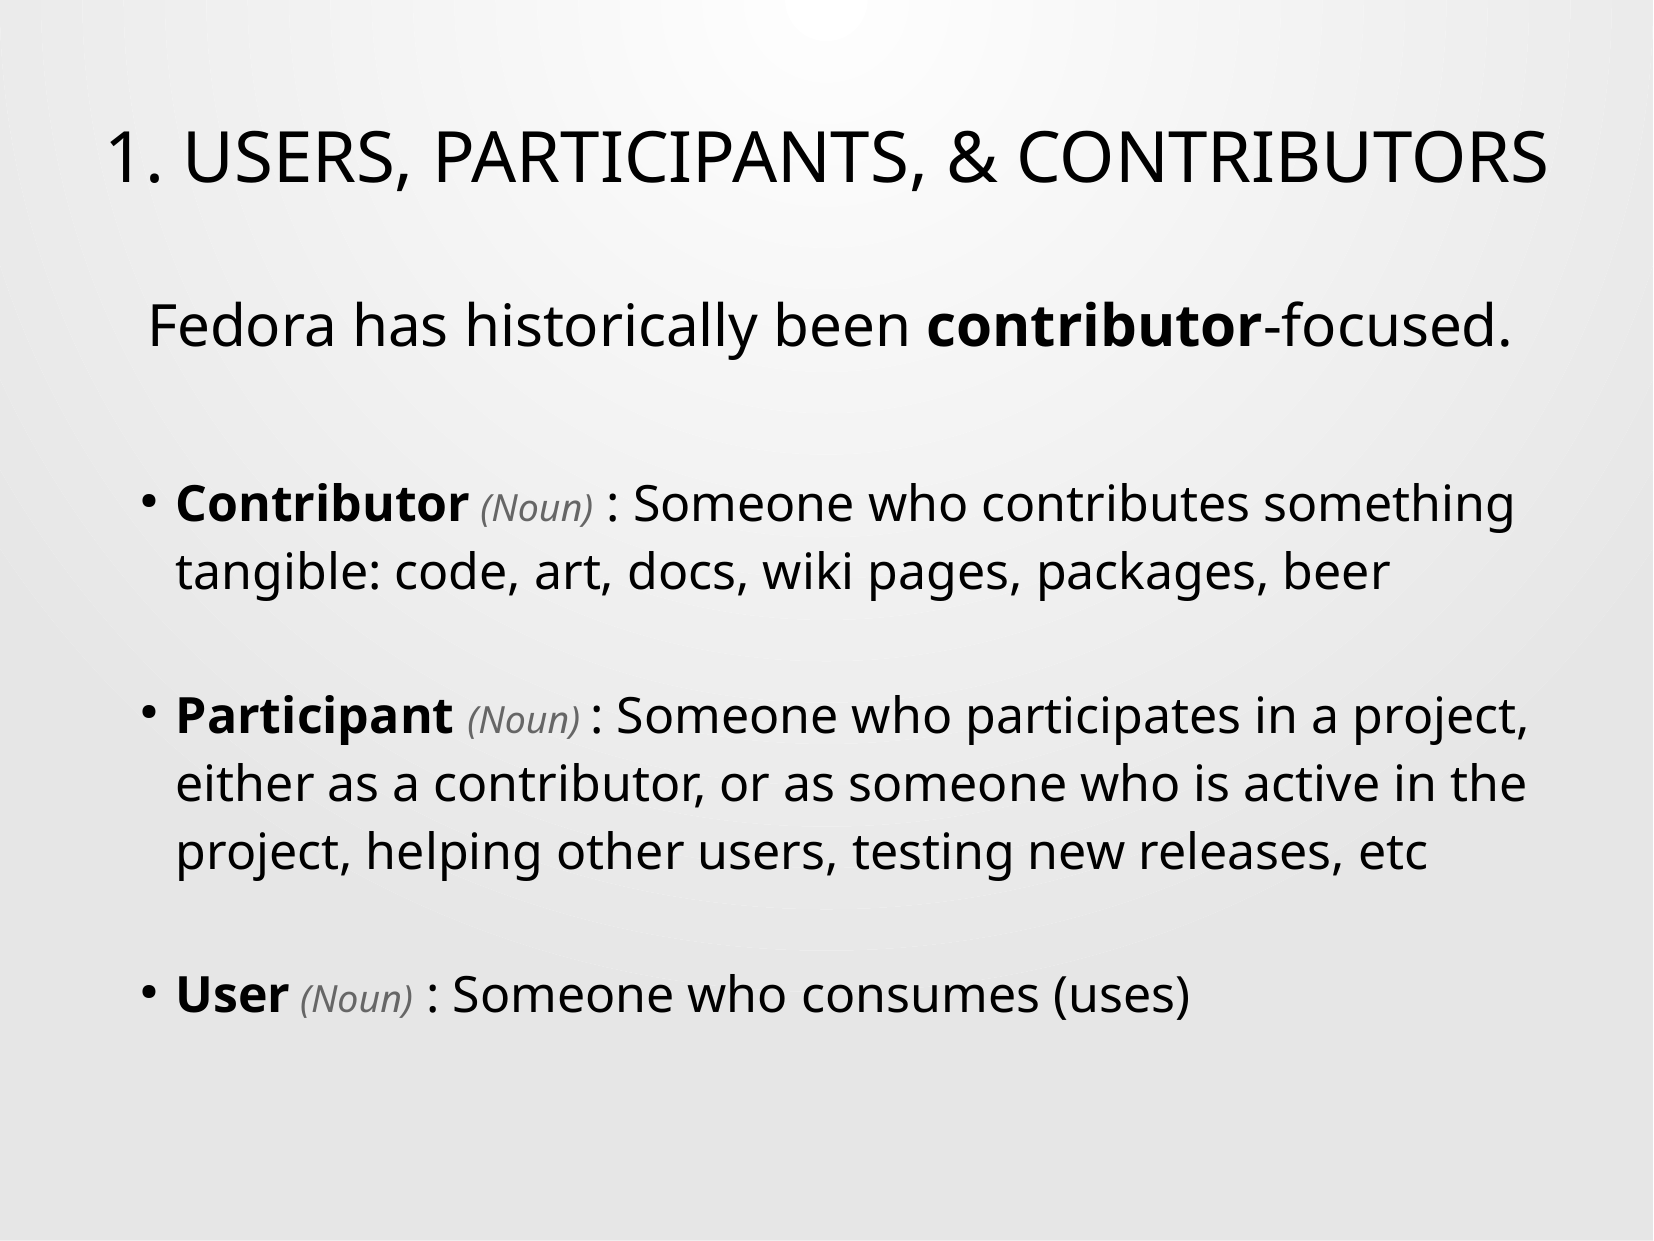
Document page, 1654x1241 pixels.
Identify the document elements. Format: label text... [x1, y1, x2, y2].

text_box 1. USERS, PARTICIPANTS, & CONTRIBUTORS [89, 99, 1564, 205]
text_box Contributor (Noun) : Someone who contributes something tangible: code, art, docs, wiki pages, packages, beer Participant (Noun) : Someone who participates in a project, either as a contributor, or as someone who is active in the project, helping other users, testing new releases, etc User (Noun) : Someone who consumes (uses) [125, 354, 1626, 1015]
text_box Fedora has historically been contributor-focused. [132, 276, 1467, 366]
